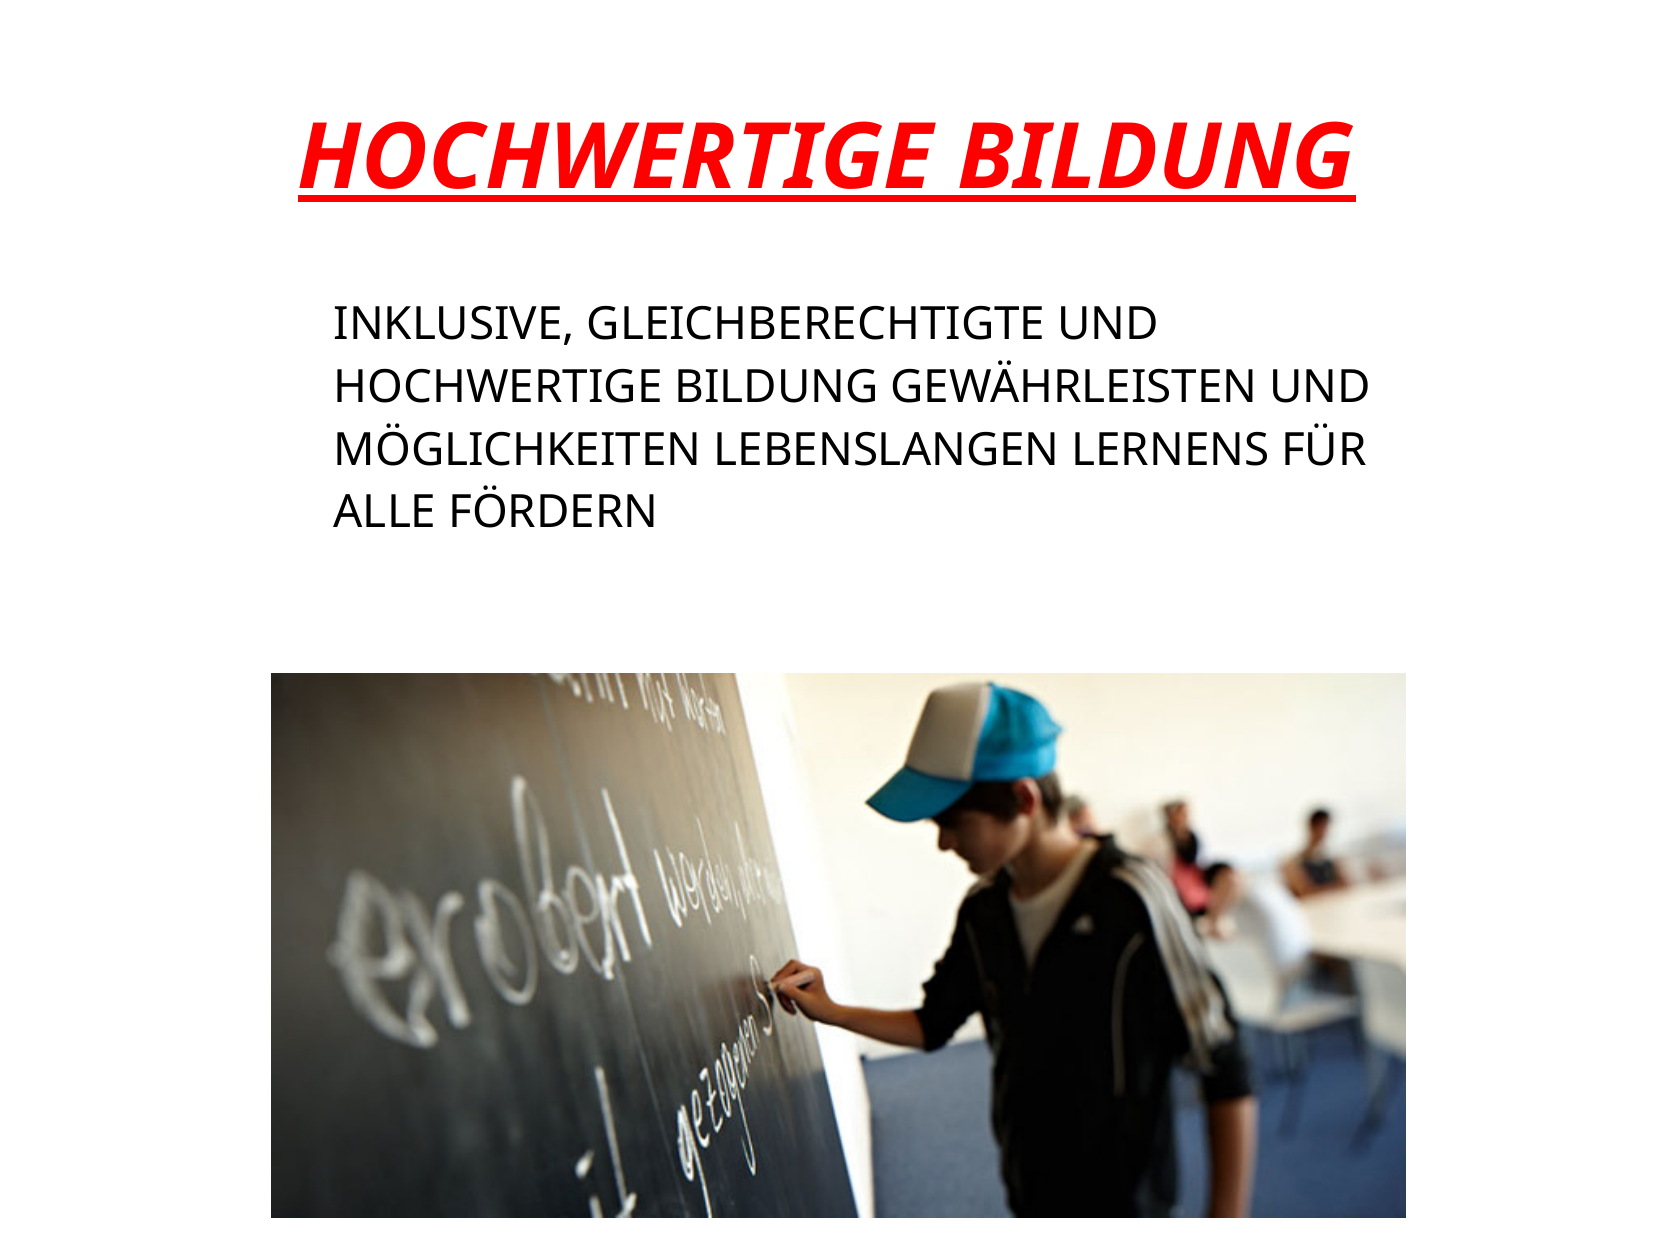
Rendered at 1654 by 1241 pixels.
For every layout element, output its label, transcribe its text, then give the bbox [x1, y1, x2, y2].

text_box INKLUSIVE, GLEICHBERECHTIGTE UND HOCHWERTIGE BILDUNG GEWÄHRLEISTEN UND MÖGLICHKEITEN LEBENSLANGEN LERNENS FÜR ALLE FÖRDERN [318, 283, 1418, 551]
title HOCHWERTIGE BILDUNG [82, 49, 1571, 257]
picture [271, 673, 1406, 1218]
